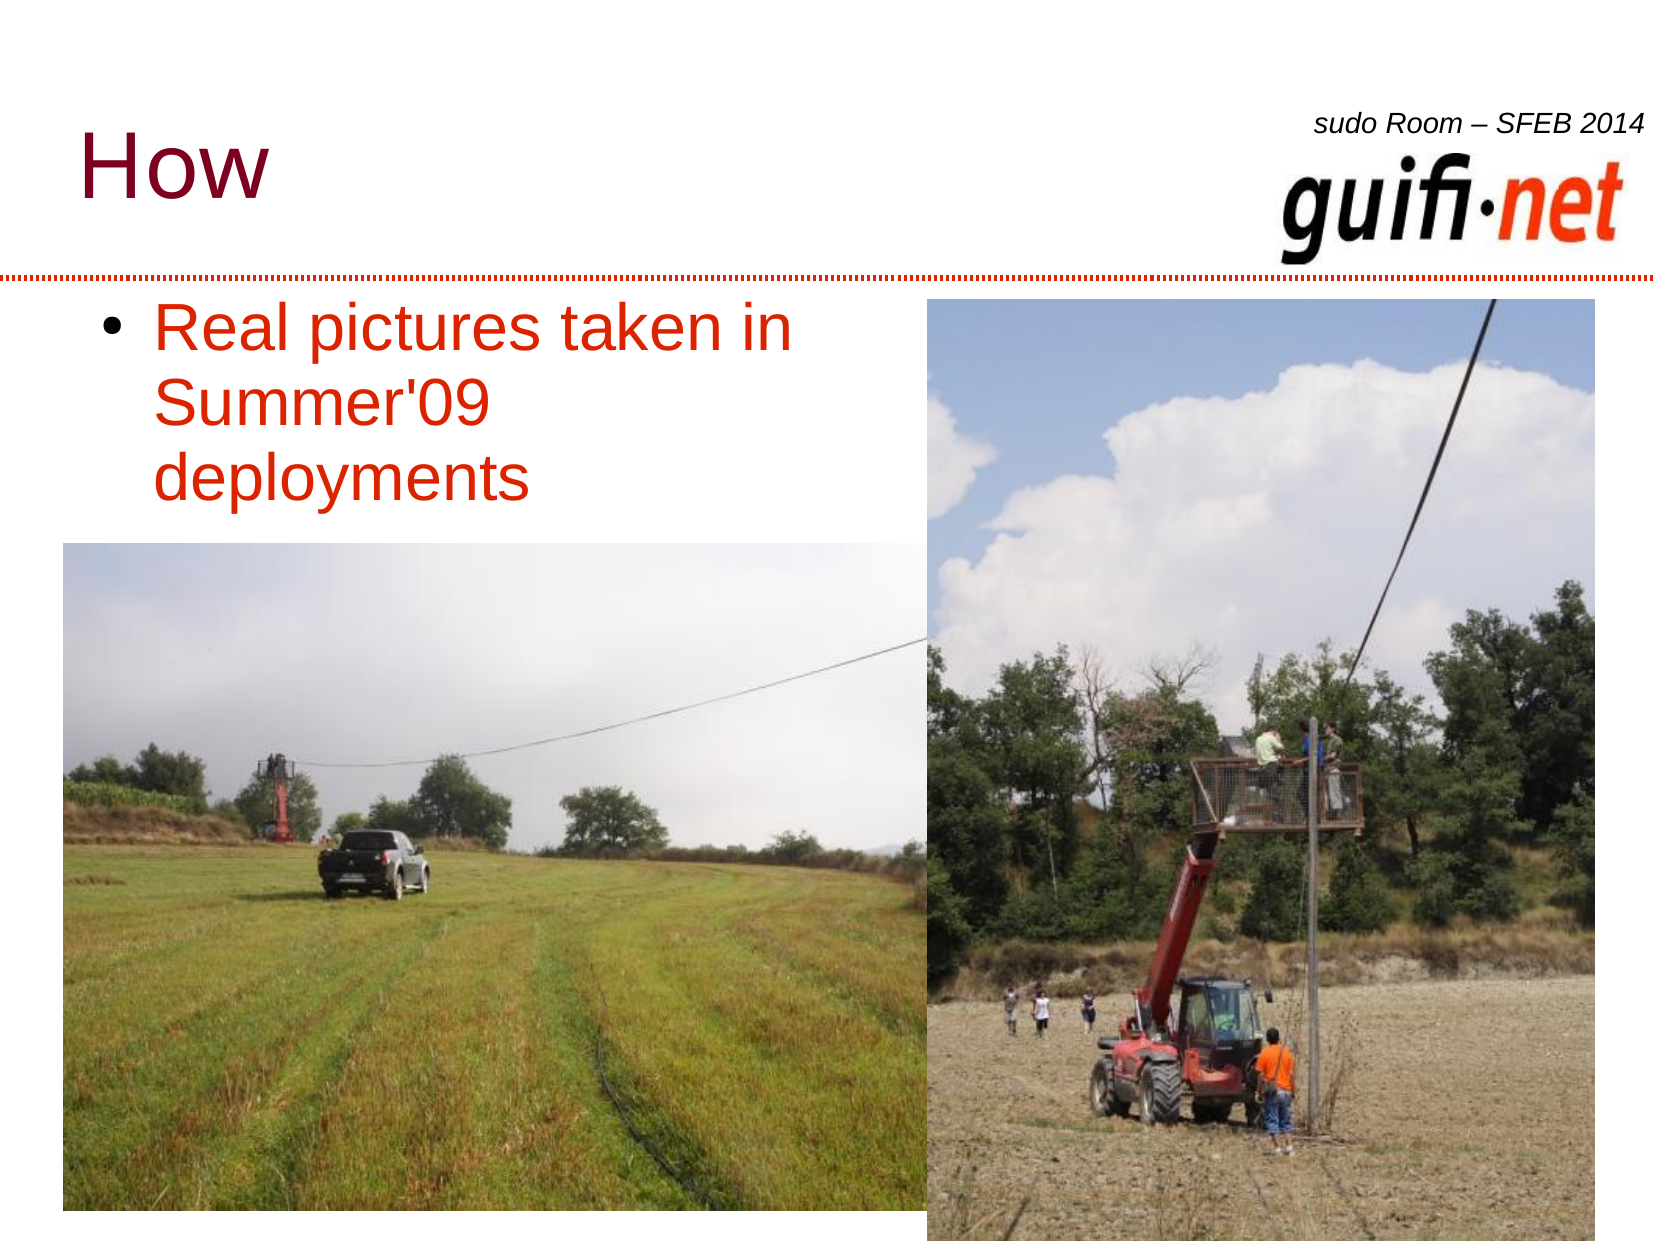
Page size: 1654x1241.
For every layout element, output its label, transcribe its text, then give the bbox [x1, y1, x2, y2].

text_box sudo Room – SFEB 2014 [1299, 100, 1654, 148]
list Real pictures taken in Summer'09 deployments [82, 290, 809, 1109]
picture [63, 299, 1595, 1241]
title How [76, 59, 1093, 267]
picture [1275, 153, 1630, 266]
